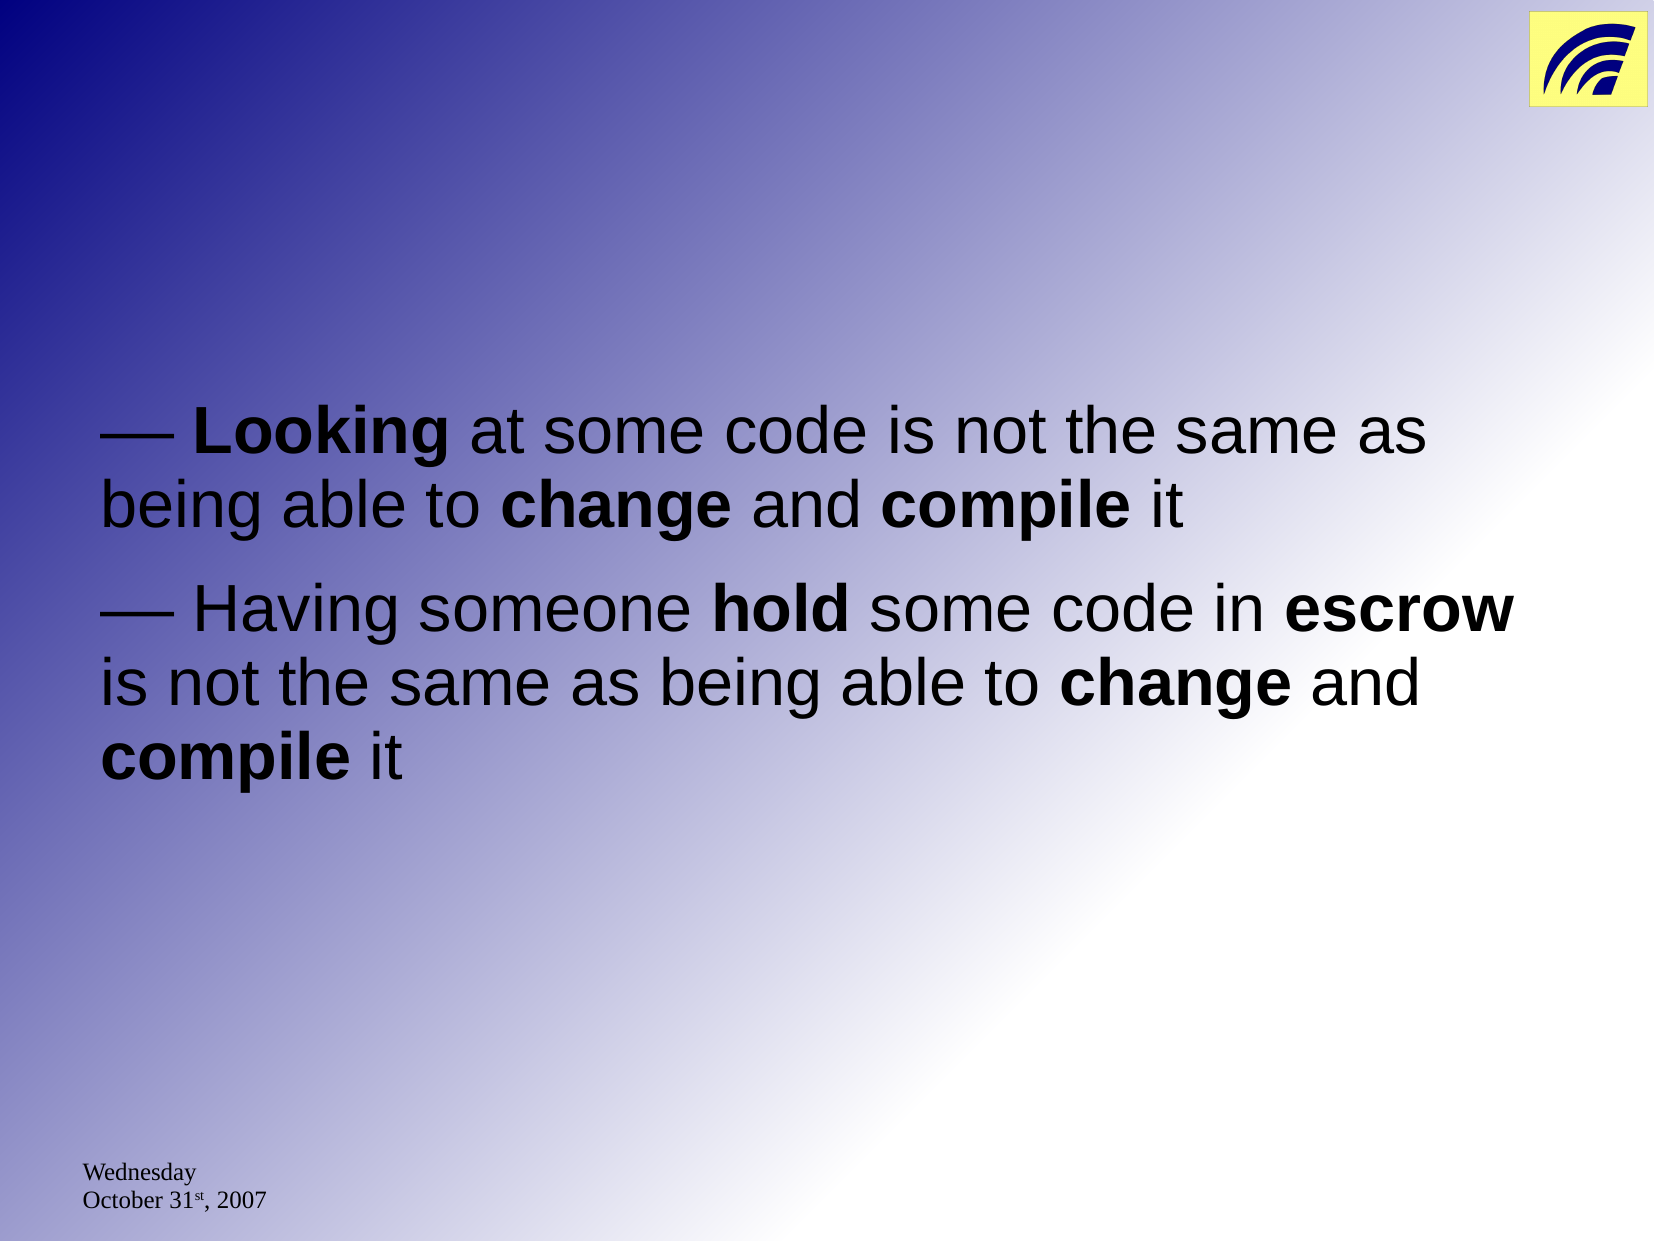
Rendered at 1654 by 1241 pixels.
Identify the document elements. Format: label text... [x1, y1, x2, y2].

picture [1529, 11, 1648, 107]
list –– Looking at some code is not the same as being able to change and compile it –– Having someone hold some code in escrow is not the same as being able to change and compile it [82, 290, 1571, 1094]
